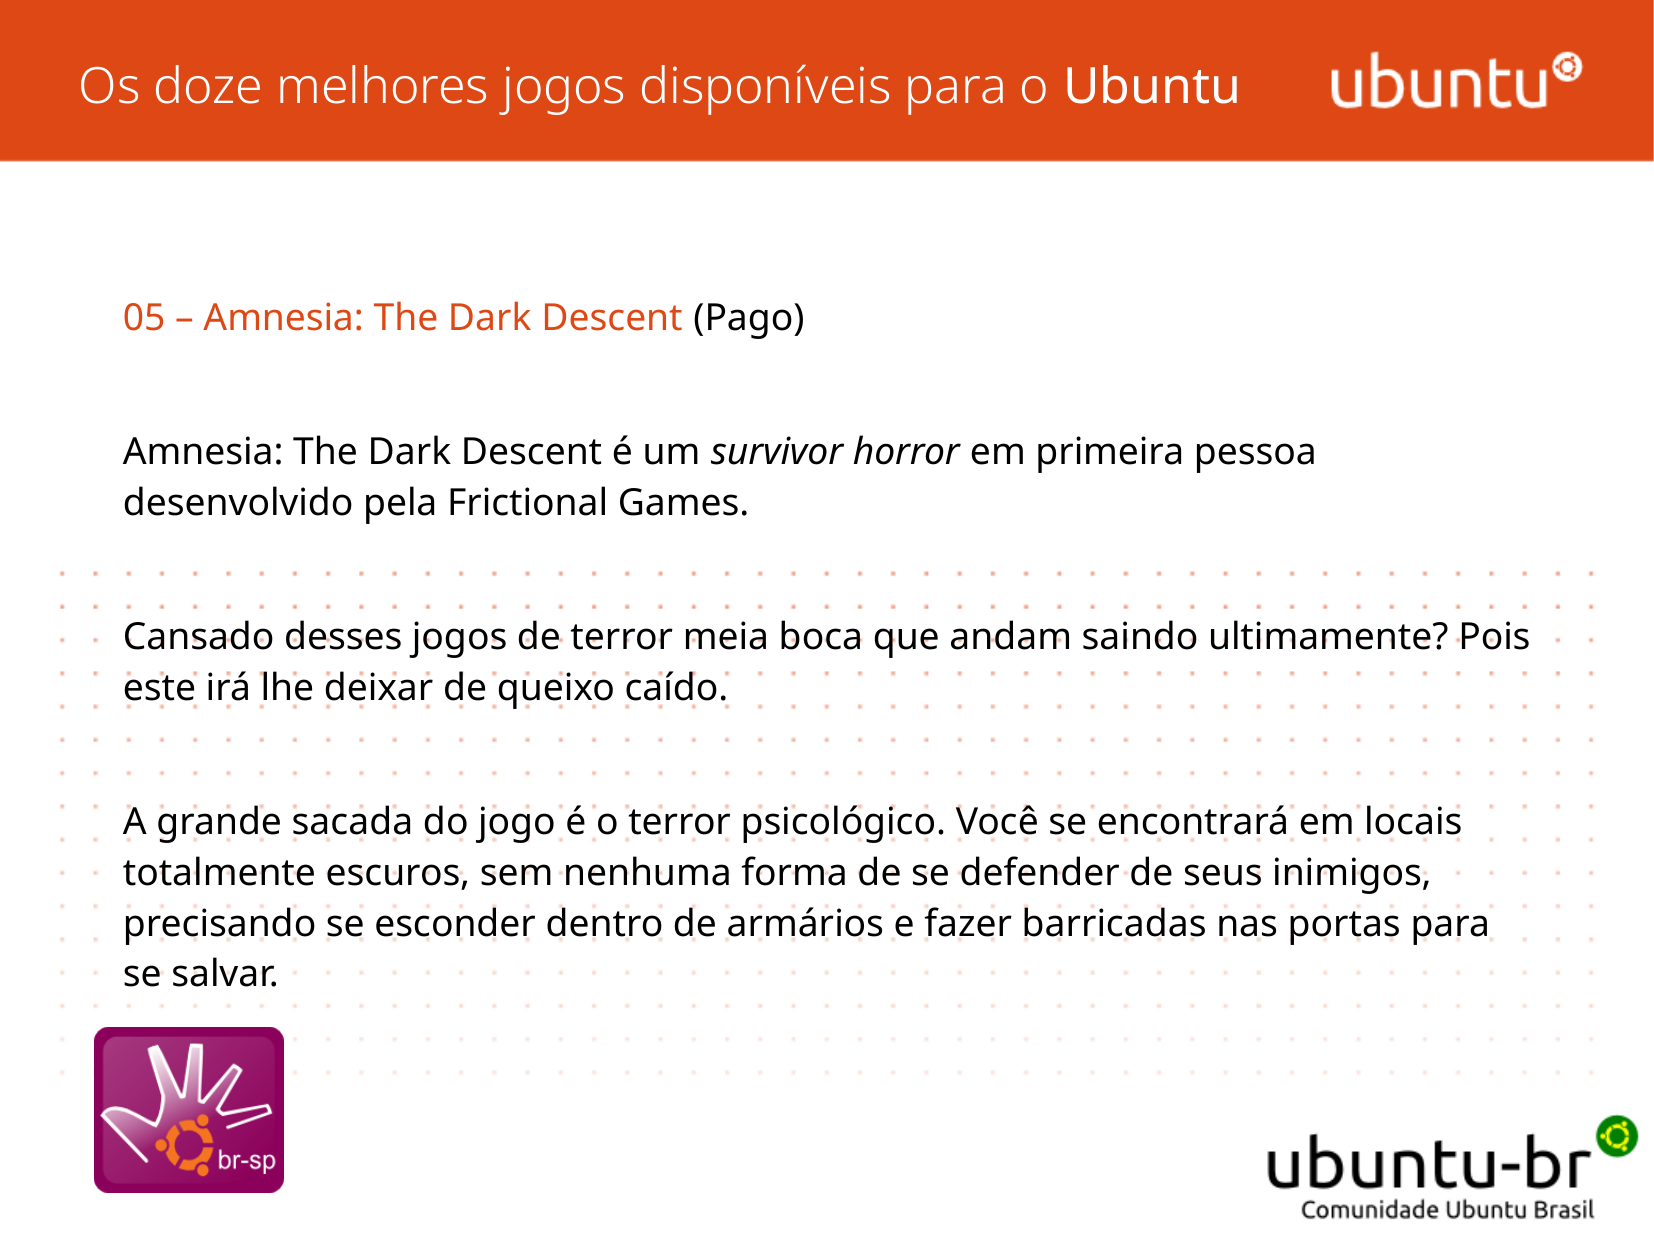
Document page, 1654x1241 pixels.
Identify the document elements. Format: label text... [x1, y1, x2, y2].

list 05 – Amnesia: The Dark Descent (Pago) Amnesia: The Dark Descent é um survivor horror em primeira pessoa desenvolvido pela Frictional Games. Cansado desses jogos de terror meia boca que andam saindo ultimamente? Pois este irá lhe deixar de queixo caído. A grande sacada do jogo é o terror psicológico. Você se encontrará em locais totalmente escuros, sem nenhuma forma de se defender de seus inimigos, precisando se esconder dentro de armários e fazer barricadas nas portas para se salvar. [83, 290, 1539, 1010]
title Os doze melhores jogos disponíveis para o Ubuntu [41, 32, 1300, 137]
picture [0, 0, 1654, 1241]
